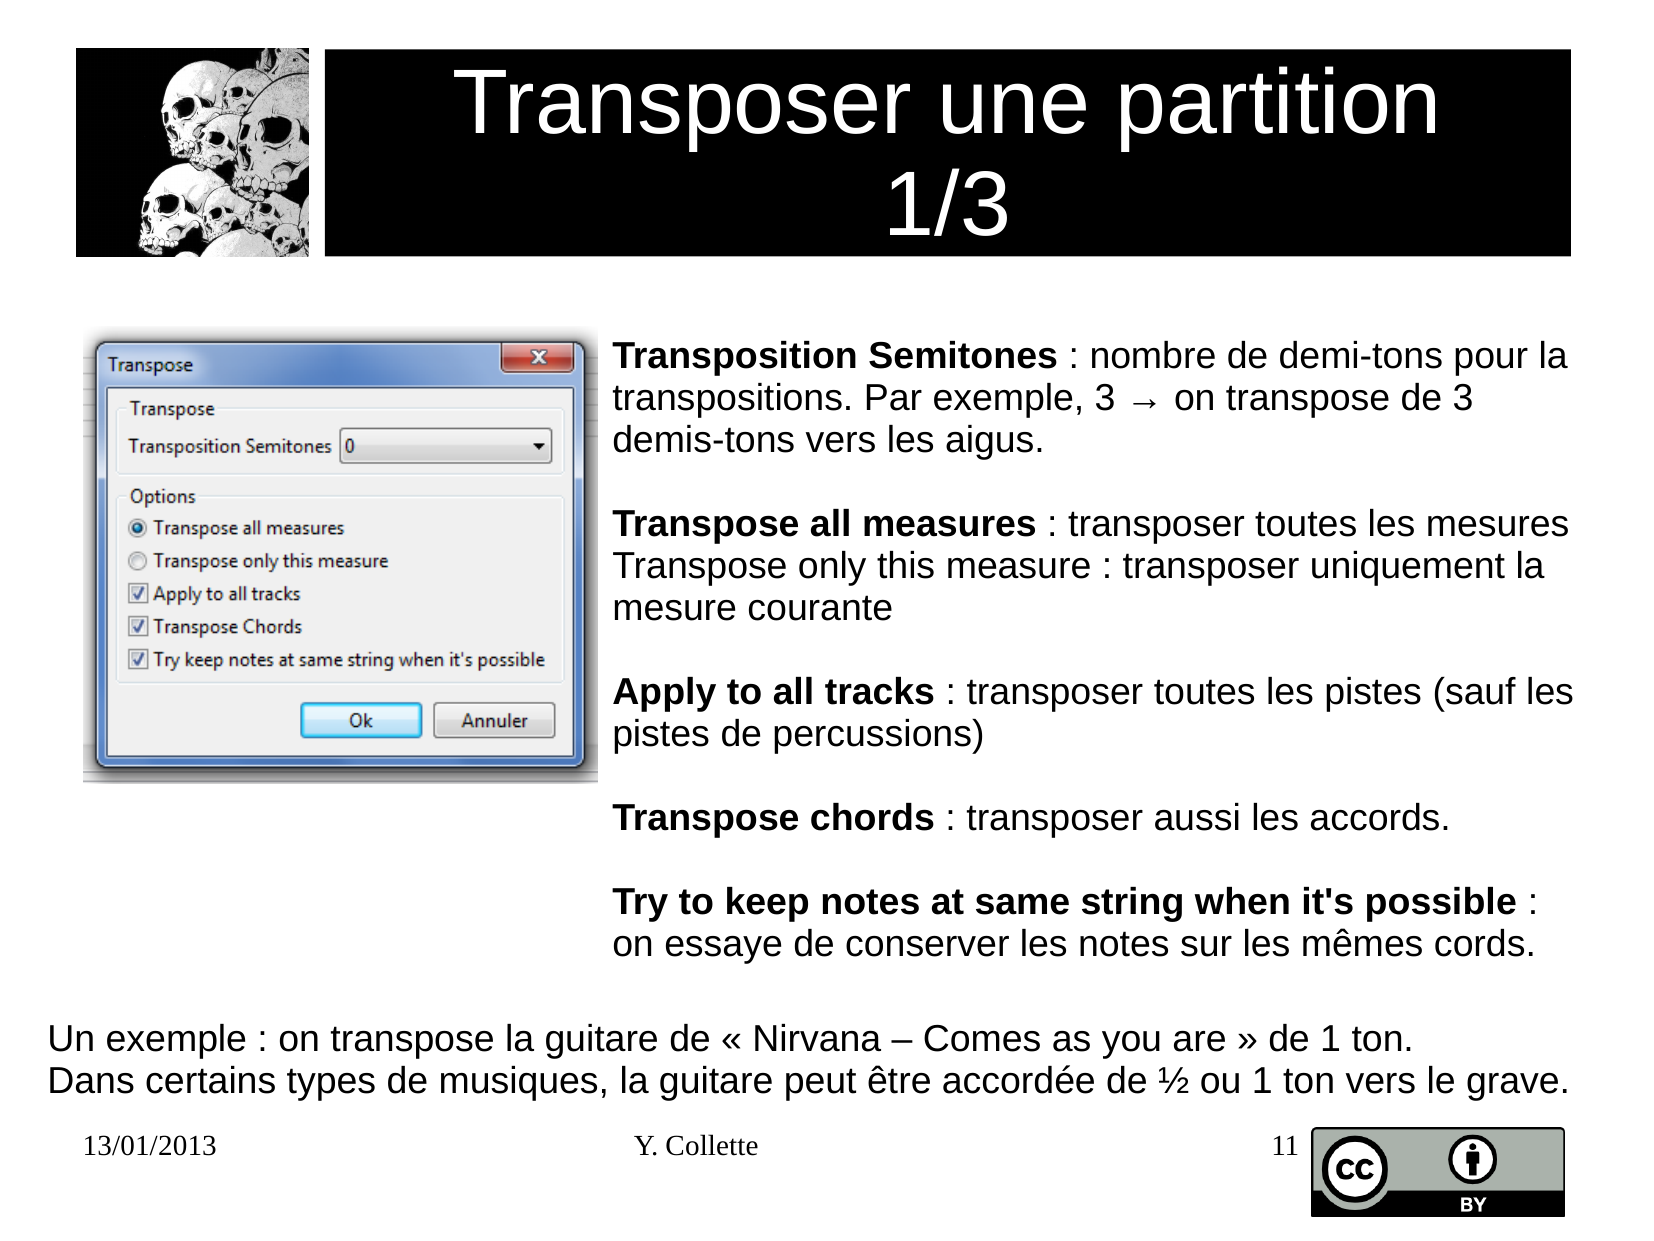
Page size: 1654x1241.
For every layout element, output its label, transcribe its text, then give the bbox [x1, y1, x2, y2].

picture [1311, 1127, 1565, 1217]
picture [83, 326, 597, 784]
text_box Transposition Semitones : nombre de demi-tons pour la transpositions. Par exemple, 3 → on transpose de 3 demis-tons vers les aigus. Transpose all measures : transposer toutes les mesures Transpose only this measure : transposer uniquement la mesure courante Apply to all tracks : transposer toutes les pistes (sauf les pistes de percussions) Transpose chords : transposer aussi les accords. Try to keep notes at same string when it's possible : on essaye de conserver les notes sur les mêmes cords. [597, 326, 1598, 972]
text_box Un exemple : on transpose la guitare de « Nirvana – Comes as you are » de 1 ton. Dans certains types de musiques, la guitare peut être accordée de ½ ou 1 ton vers le grave. [32, 1009, 1603, 1109]
picture [76, 48, 309, 257]
title Transposer une partition 1/3 [324, 49, 1571, 257]
